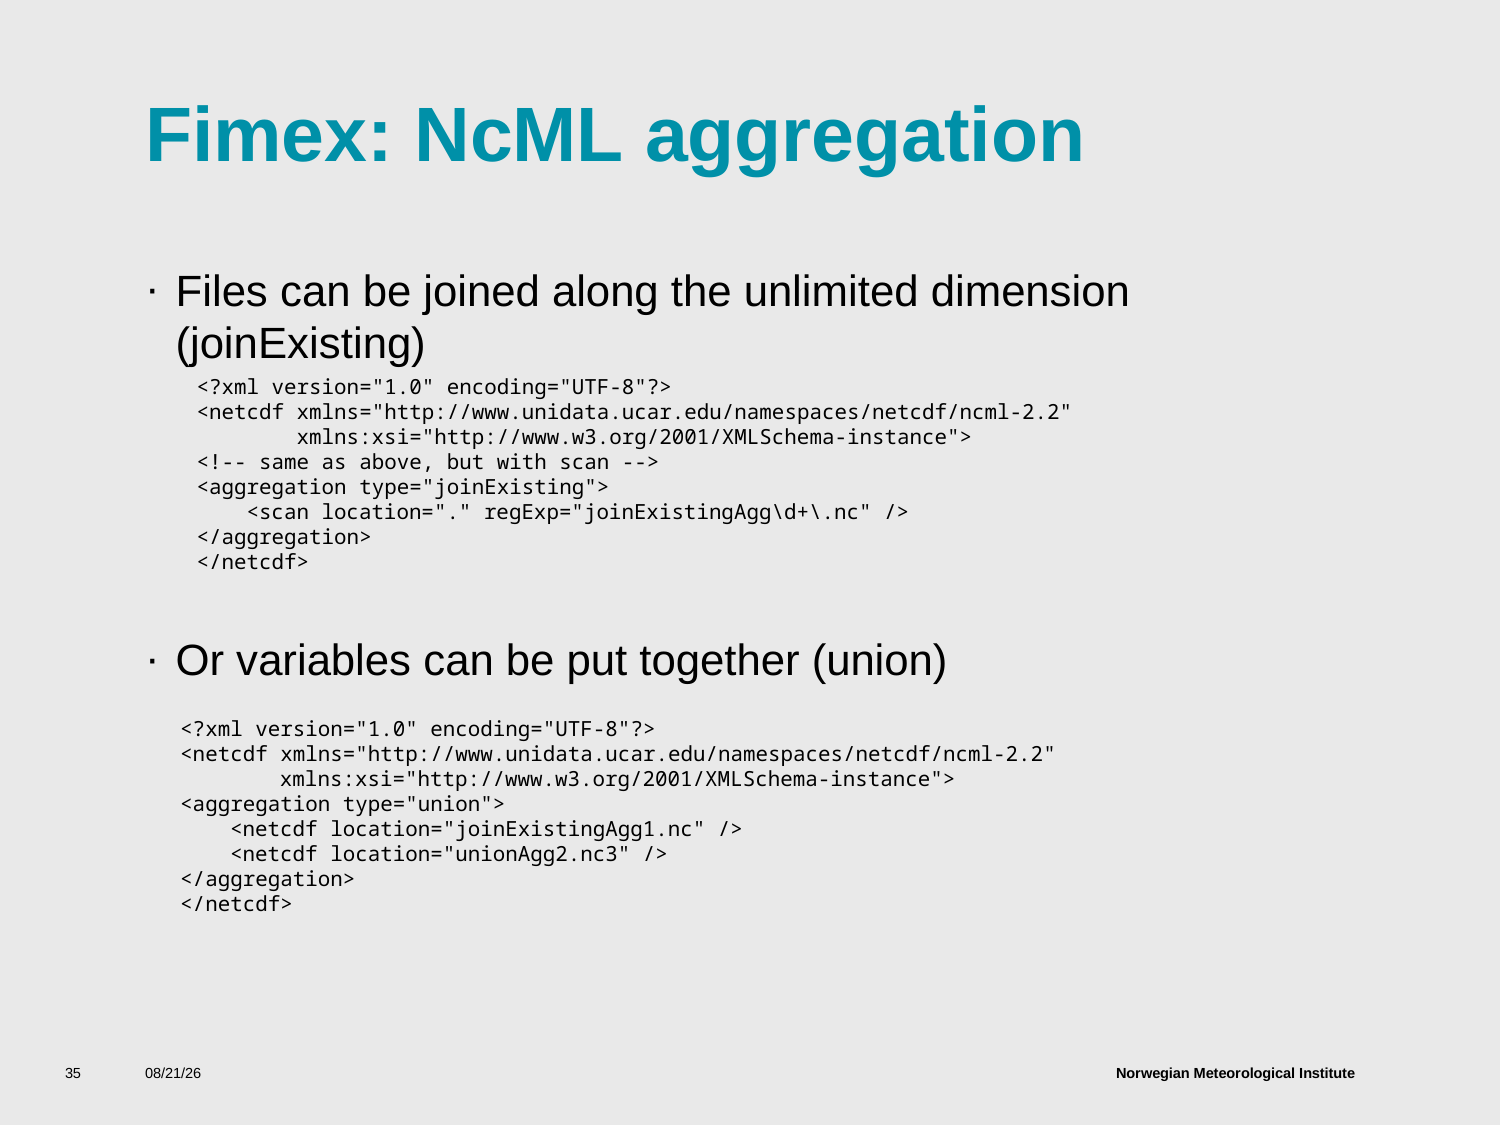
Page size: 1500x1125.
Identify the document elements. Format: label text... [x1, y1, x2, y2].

list Files can be joined along the unlimited dimension (joinExisting) Or variables can be put together (union) [145, 262, 1355, 915]
text_box <?xml version="1.0" encoding="UTF-8"?> <netcdf xmlns="http://www.unidata.ucar.edu/namespaces/netcdf/ncml-2.2" xmlns:xsi="http://www.w3.org/2001/XMLSchema-instance"> <!-- same as above, but with scan --> <aggregation type="joinExisting"> <scan location="." regExp="joinExistingAgg\d+\.nc" /> </aggregation> </netcdf> [181, 366, 1087, 581]
text_box <?xml version="1.0" encoding="UTF-8"?> <netcdf xmlns="http://www.unidata.ucar.edu/namespaces/netcdf/ncml-2.2" xmlns:xsi="http://www.w3.org/2001/XMLSchema-instance"> <aggregation type="union"> <netcdf location="joinExistingAgg1.nc" /> <netcdf location="unionAgg2.nc3" /> </aggregation> </netcdf> [165, 708, 1071, 924]
title Fimex: NcML aggregation [145, 83, 1355, 178]
